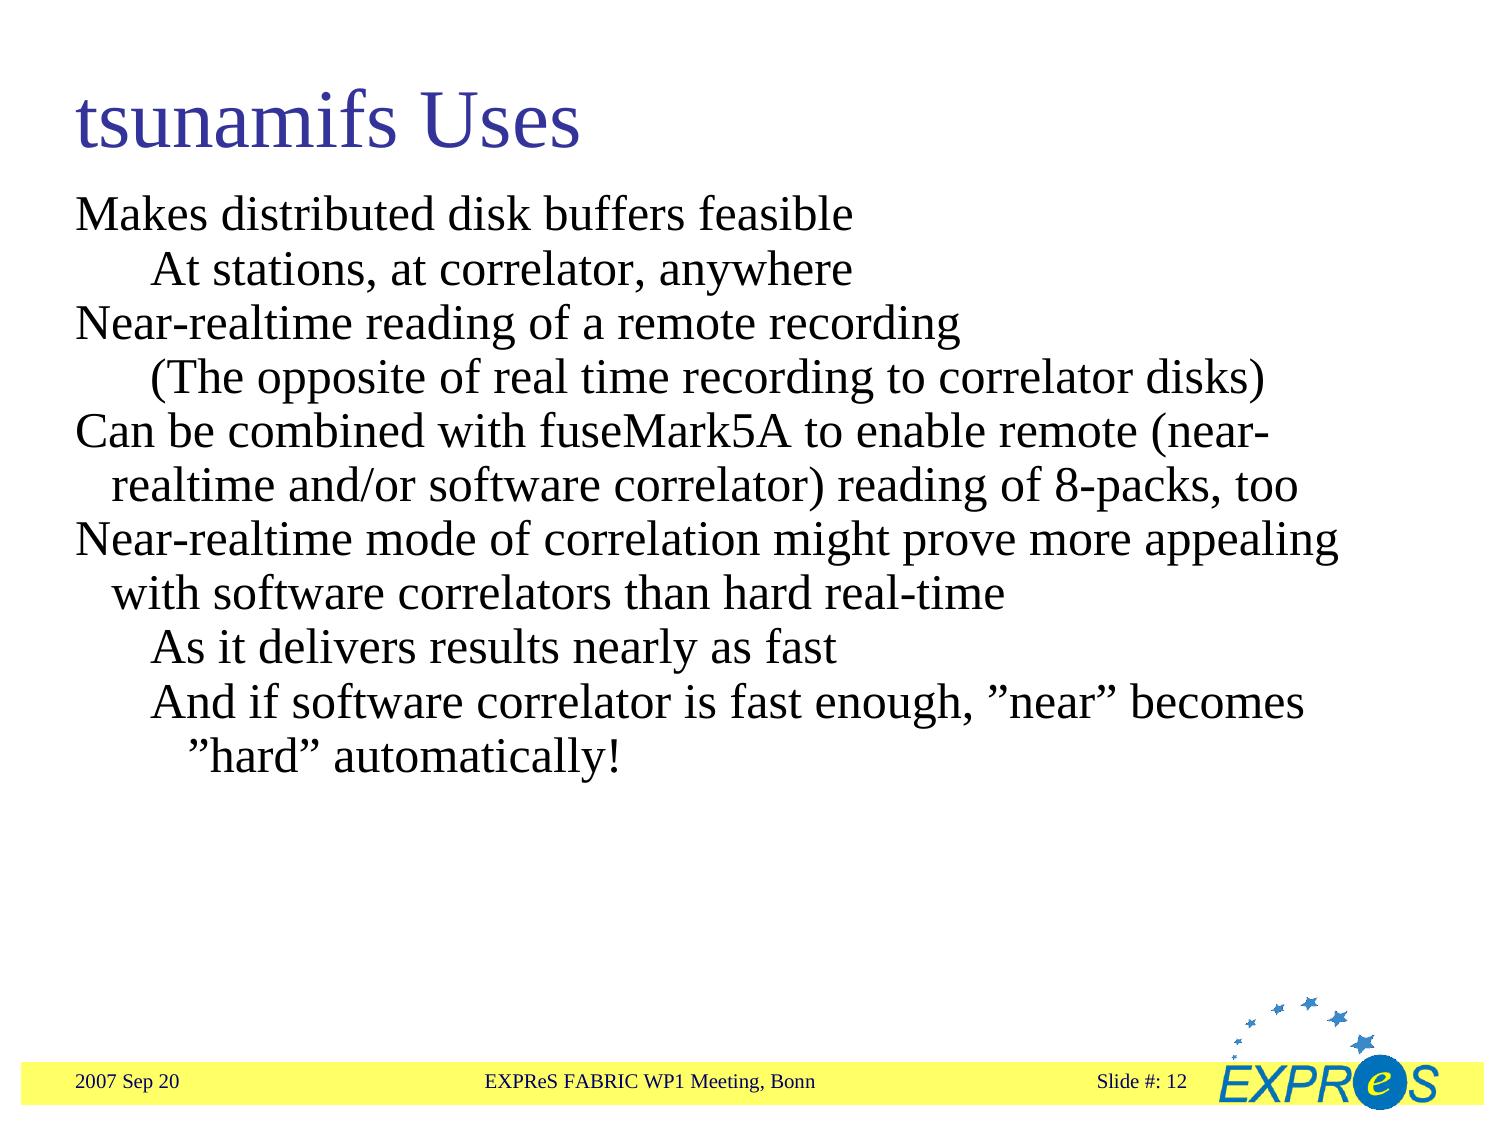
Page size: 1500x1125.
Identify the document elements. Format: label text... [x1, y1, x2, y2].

list Makes distributed disk buffers feasible At stations, at correlator, anywhere Near-realtime reading of a remote recording (The opposite of real time recording to correlator disks) Can be combined with fuseMark5A to enable remote (near-realtime and/or software correlator) reading of 8-packs, too Near-realtime mode of correlation might prove more appealing with software correlators than hard real-time As it delivers results nearly as fast And if software correlator is fast enough, ”near” becomes ”hard” automatically! [75, 187, 1425, 1038]
picture [21, 993, 1500, 1113]
title tsunamifs Uses [75, 70, 1425, 172]
